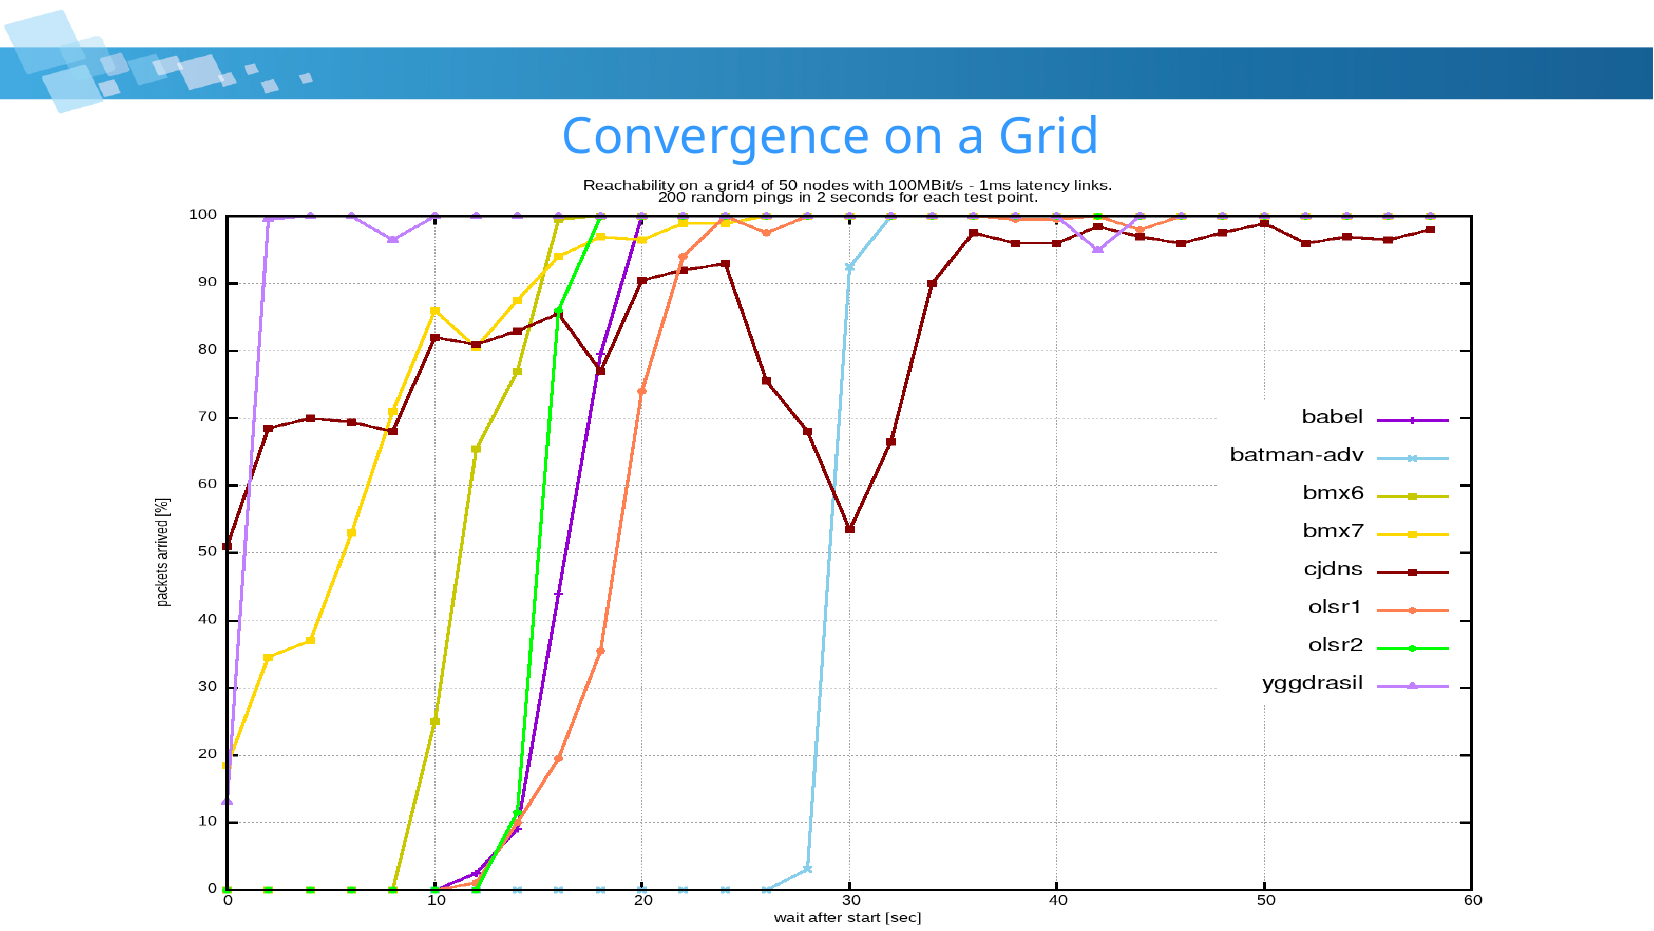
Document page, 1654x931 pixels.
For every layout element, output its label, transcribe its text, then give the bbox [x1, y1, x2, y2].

picture [0, 0, 1653, 929]
title Convergence on a Grid [86, 56, 1576, 212]
